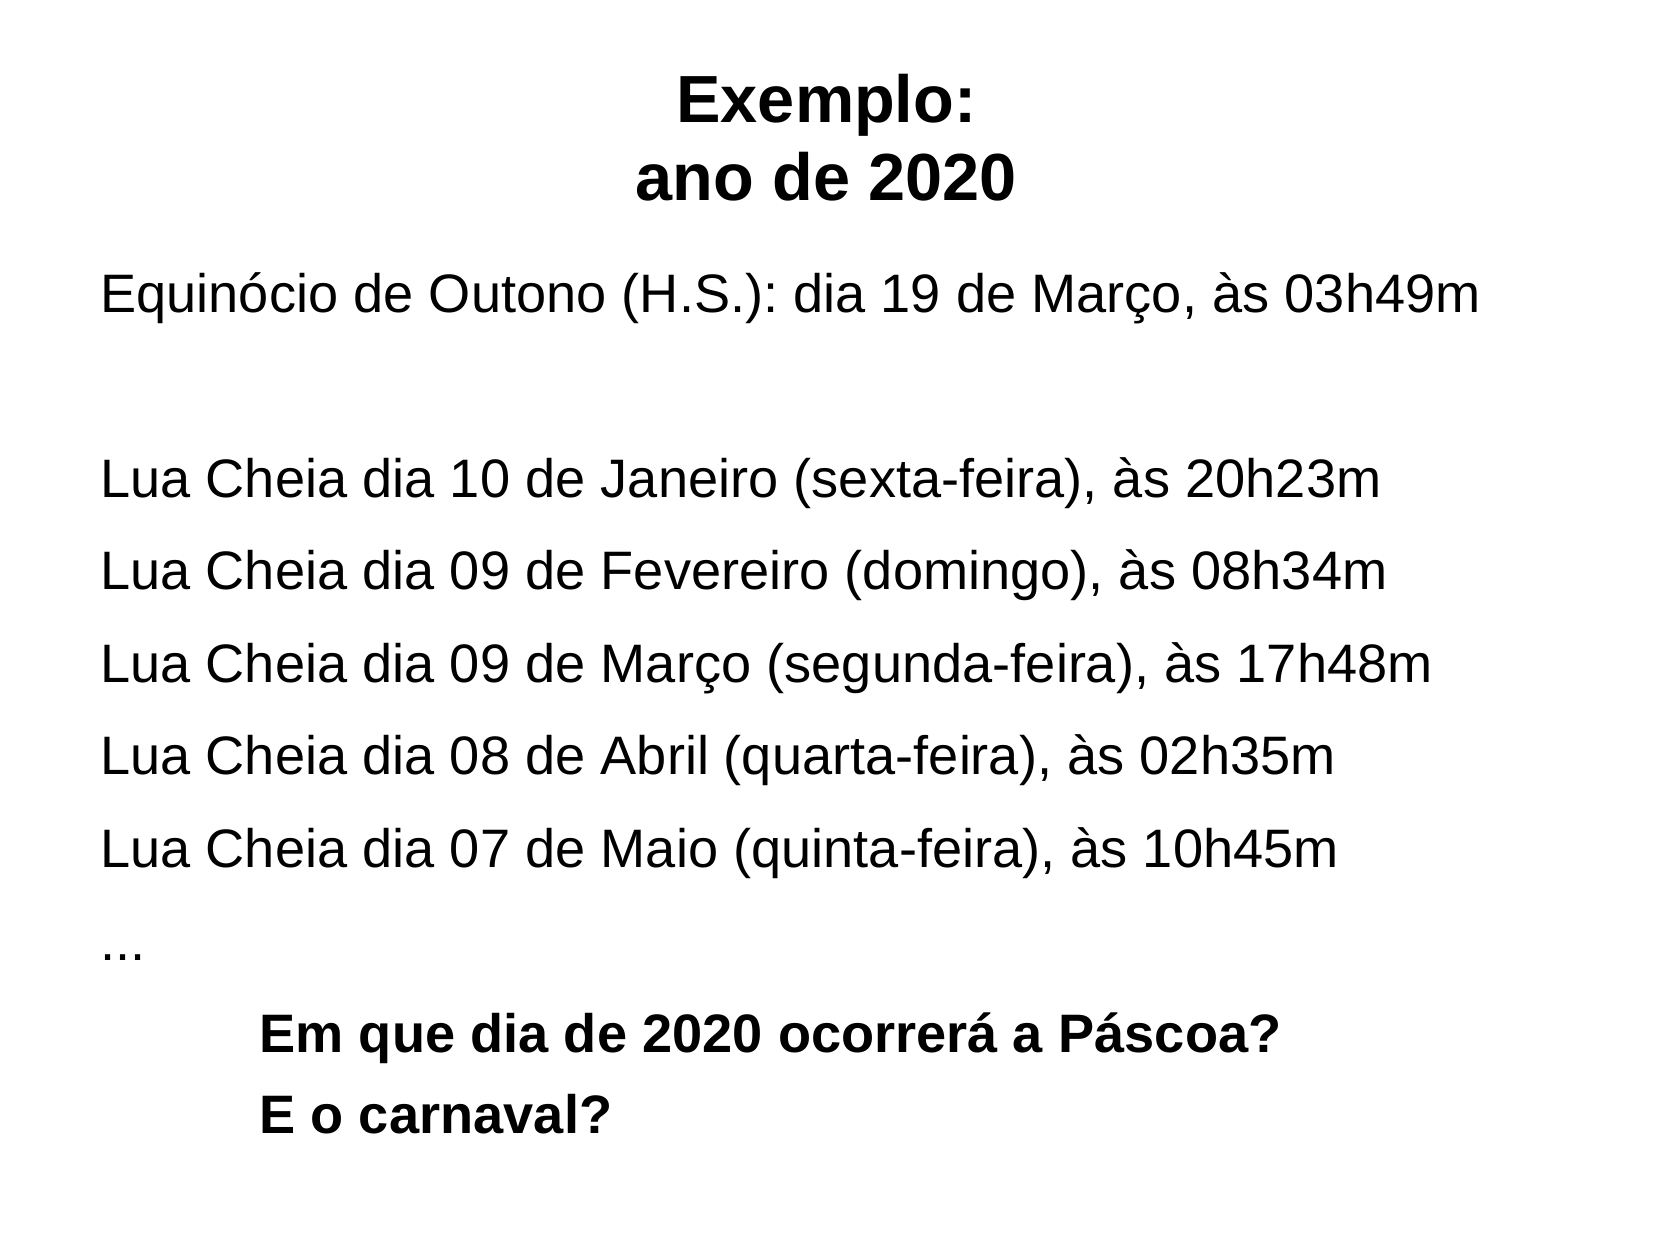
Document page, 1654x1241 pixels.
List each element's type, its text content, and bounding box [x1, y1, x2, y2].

list Equinócio de Outono (H.S.): dia 19 de Março, às 03h49m Lua Cheia dia 10 de Janeiro (sexta-feira), às 20h23m Lua Cheia dia 09 de Fevereiro (domingo), às 08h34m Lua Cheia dia 09 de Março (segunda-feira), às 17h48m Lua Cheia dia 08 de Abril (quarta-feira), às 02h35m Lua Cheia dia 07 de Maio (quinta-feira), às 10h45m ... Em que dia de 2020 ocorrerá a Páscoa? E o carnaval? [82, 260, 1571, 1218]
title Exemplo: ano de 2020 [82, 49, 1571, 226]
